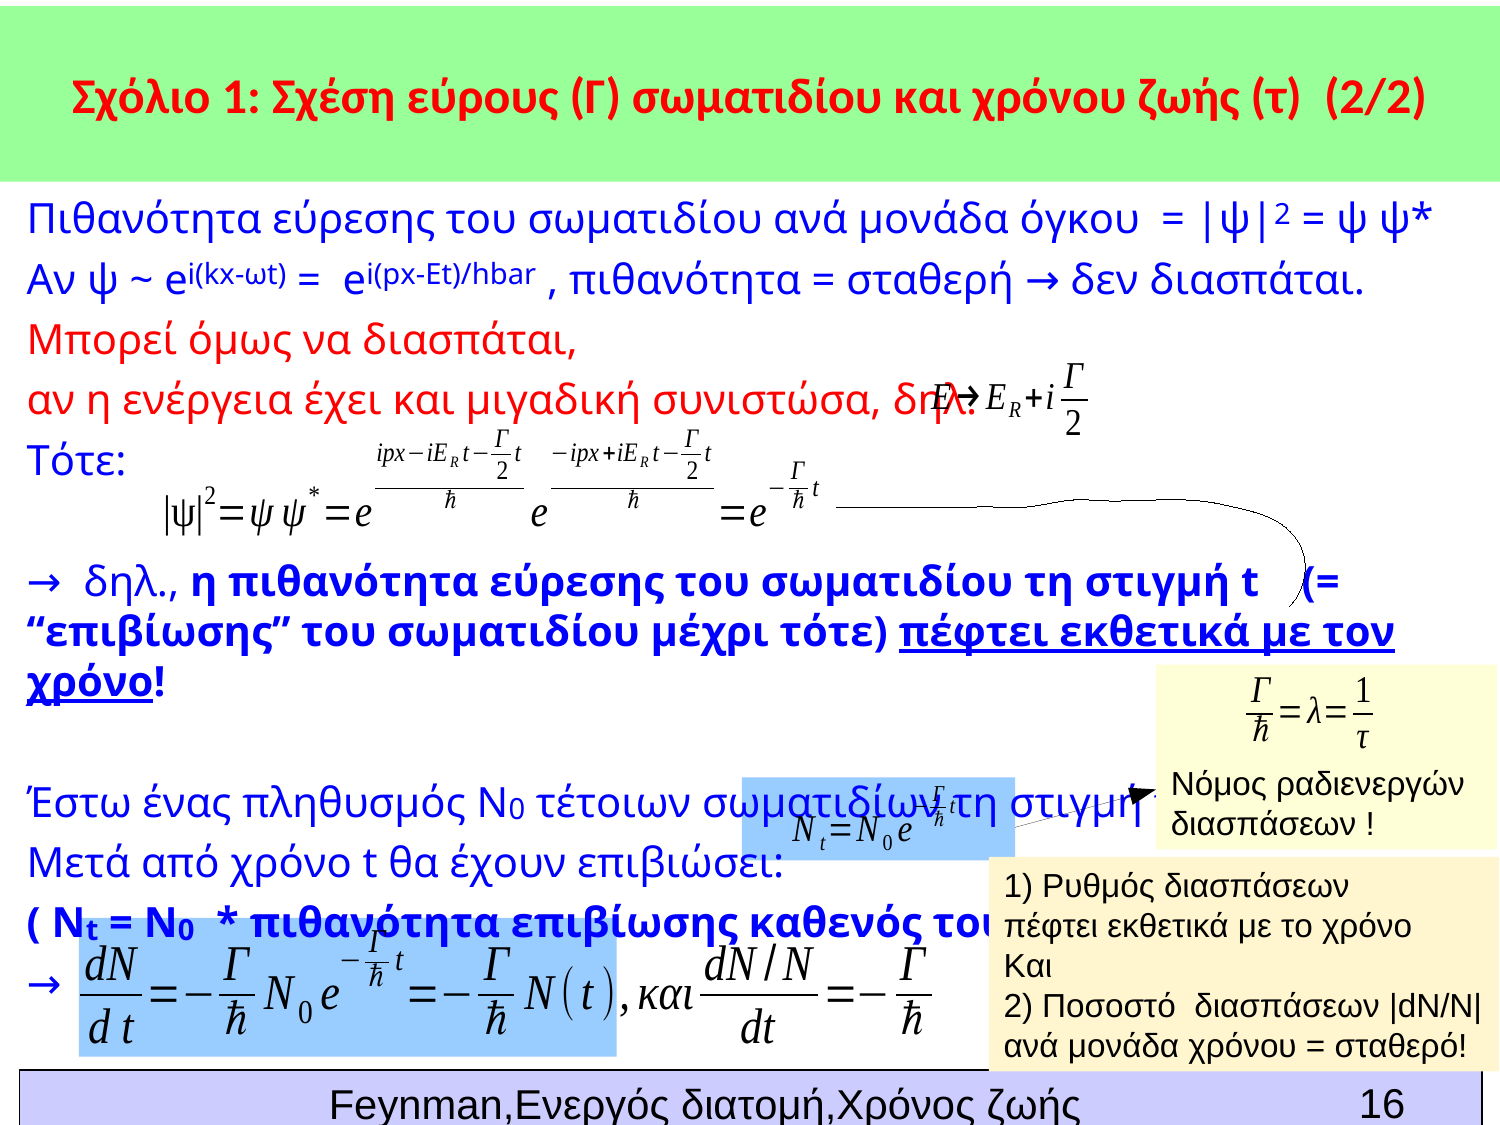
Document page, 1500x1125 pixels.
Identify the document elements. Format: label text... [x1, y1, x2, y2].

text_box Σχόλιο 1: Σχέση εύρους (Γ) σωματιδίου και χρόνου ζωής (τ) (2/2) [0, 5, 1500, 182]
text_box 1) Ρυθμός διασπάσεων πέφτει εκθετικά με το χρόνο Και 2) Ποσοστό διασπάσεων |dN/N| ανά μονάδα χρόνου = σταθερό! [988, 856, 1499, 1072]
chart [68, 923, 944, 1055]
chart [1237, 667, 1383, 758]
text_box Πιθανότητα εύρεσης του σωματιδίου ανά μονάδα όγκου = |ψ|2 = ψ ψ* Αν ψ ~ ei(kx-ωt) = ei(px-Et)/hbar , πιθανότητα = σταθερή → δεν διασπάται. Μπορεί όμως να διασπάται, αν η ενέργεια έχει και μιγαδική συνιστώσα, δηλ. Τότε: → δηλ., η πιθανότητα εύρεσης του σωματιδίου τη στιγμή t (= “επιβίωσης” του σωματιδίου μέχρι τότε) πέφτει εκθετικά με τον χρόνο! Έστω ένας πληθυσμός Ν0 τέτοιων σωματιδίων τη στιγμή t=0. Μετά από χρόνο t θα έχουν επιβιώσει: ( Νt = N0 * πιθανότητα επιβίωσης καθενός τους ) → [11, 184, 1475, 927]
text_box Νόμος ραδιενεργών διασπάσεων ! [1156, 664, 1497, 850]
chart [920, 354, 1098, 445]
chart [154, 423, 830, 538]
chart [783, 781, 965, 856]
